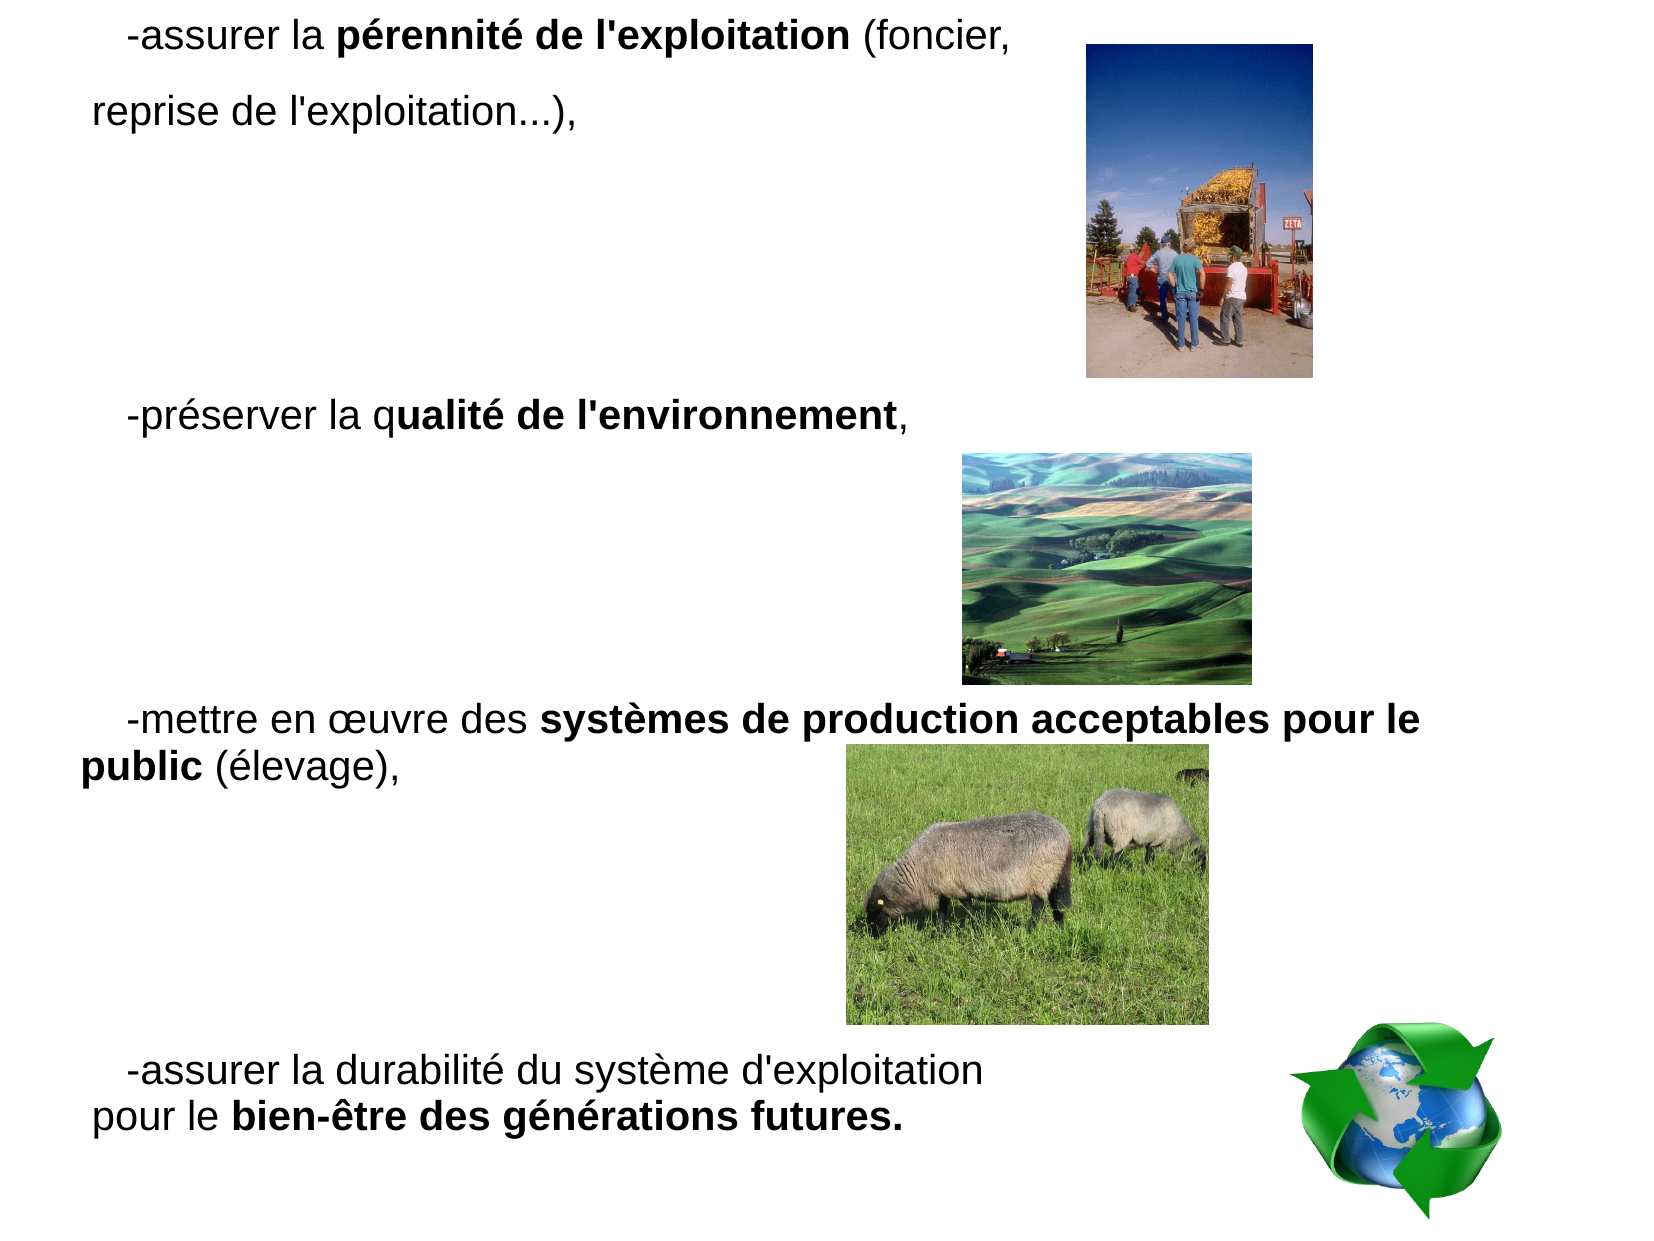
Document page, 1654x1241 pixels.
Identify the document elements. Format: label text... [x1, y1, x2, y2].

picture [1086, 44, 1313, 378]
picture [962, 453, 1252, 686]
picture [1283, 1008, 1524, 1229]
picture [846, 744, 1209, 1025]
list -assurer la pérennité de l'exploitation (foncier, reprise de l'exploitation...), -préserver la qualité de l'environnement, -mettre en œuvre des systèmes de production acceptables pour le public (élevage), -assurer la durabilité du système d'exploitation pour le bien-être des générations futures. [80, 11, 1536, 1217]
